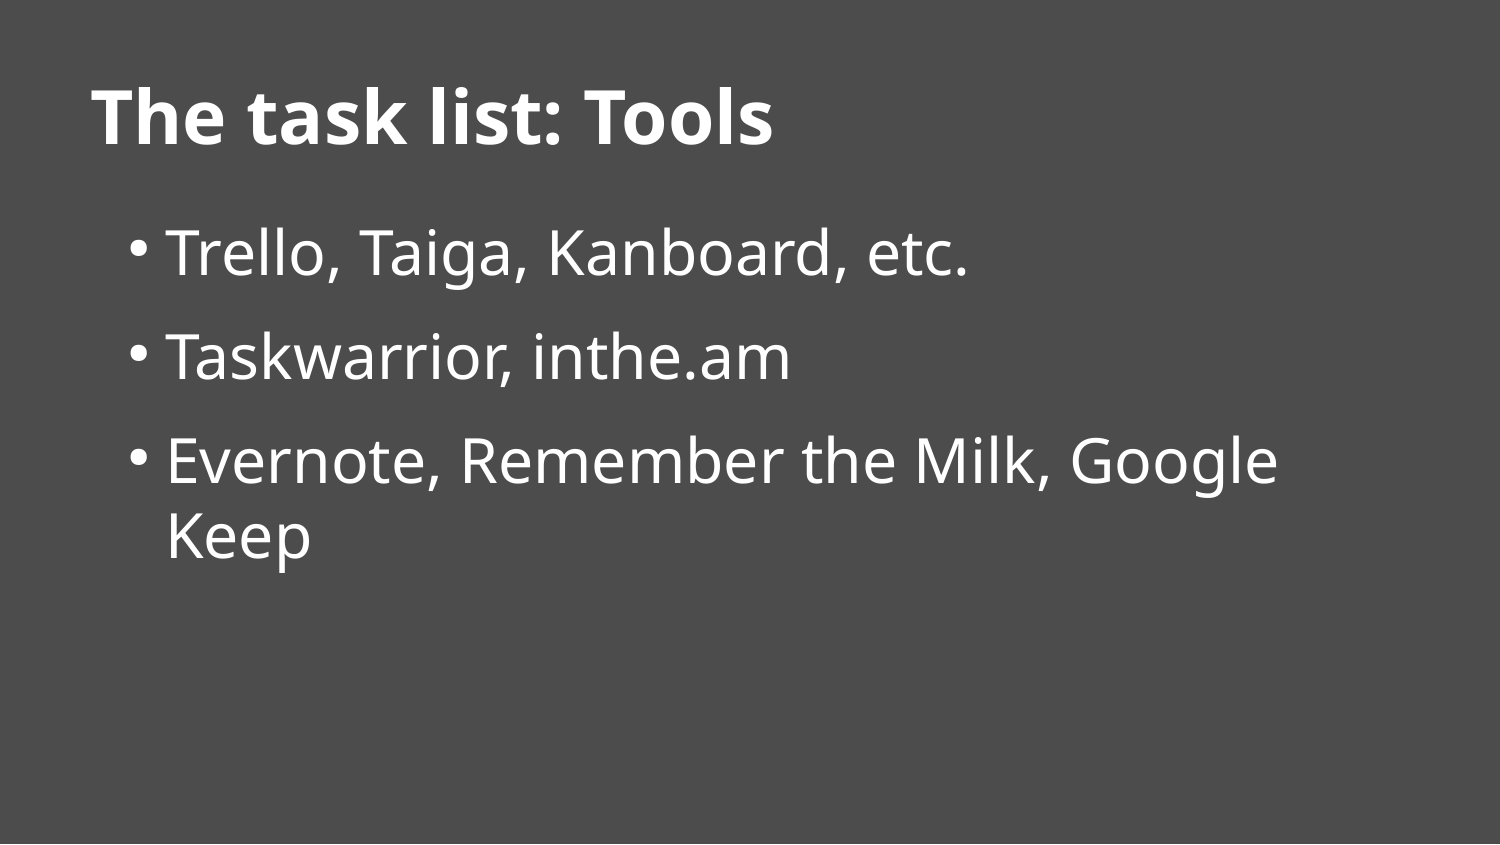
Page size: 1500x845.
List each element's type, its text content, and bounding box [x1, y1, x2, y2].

title The task list: Tools [75, 33, 1425, 175]
list Trello, Taiga, Kanboard, etc. Taskwarrior, inthe.am Evernote, Remember the Milk, Google Keep [75, 197, 1425, 688]
